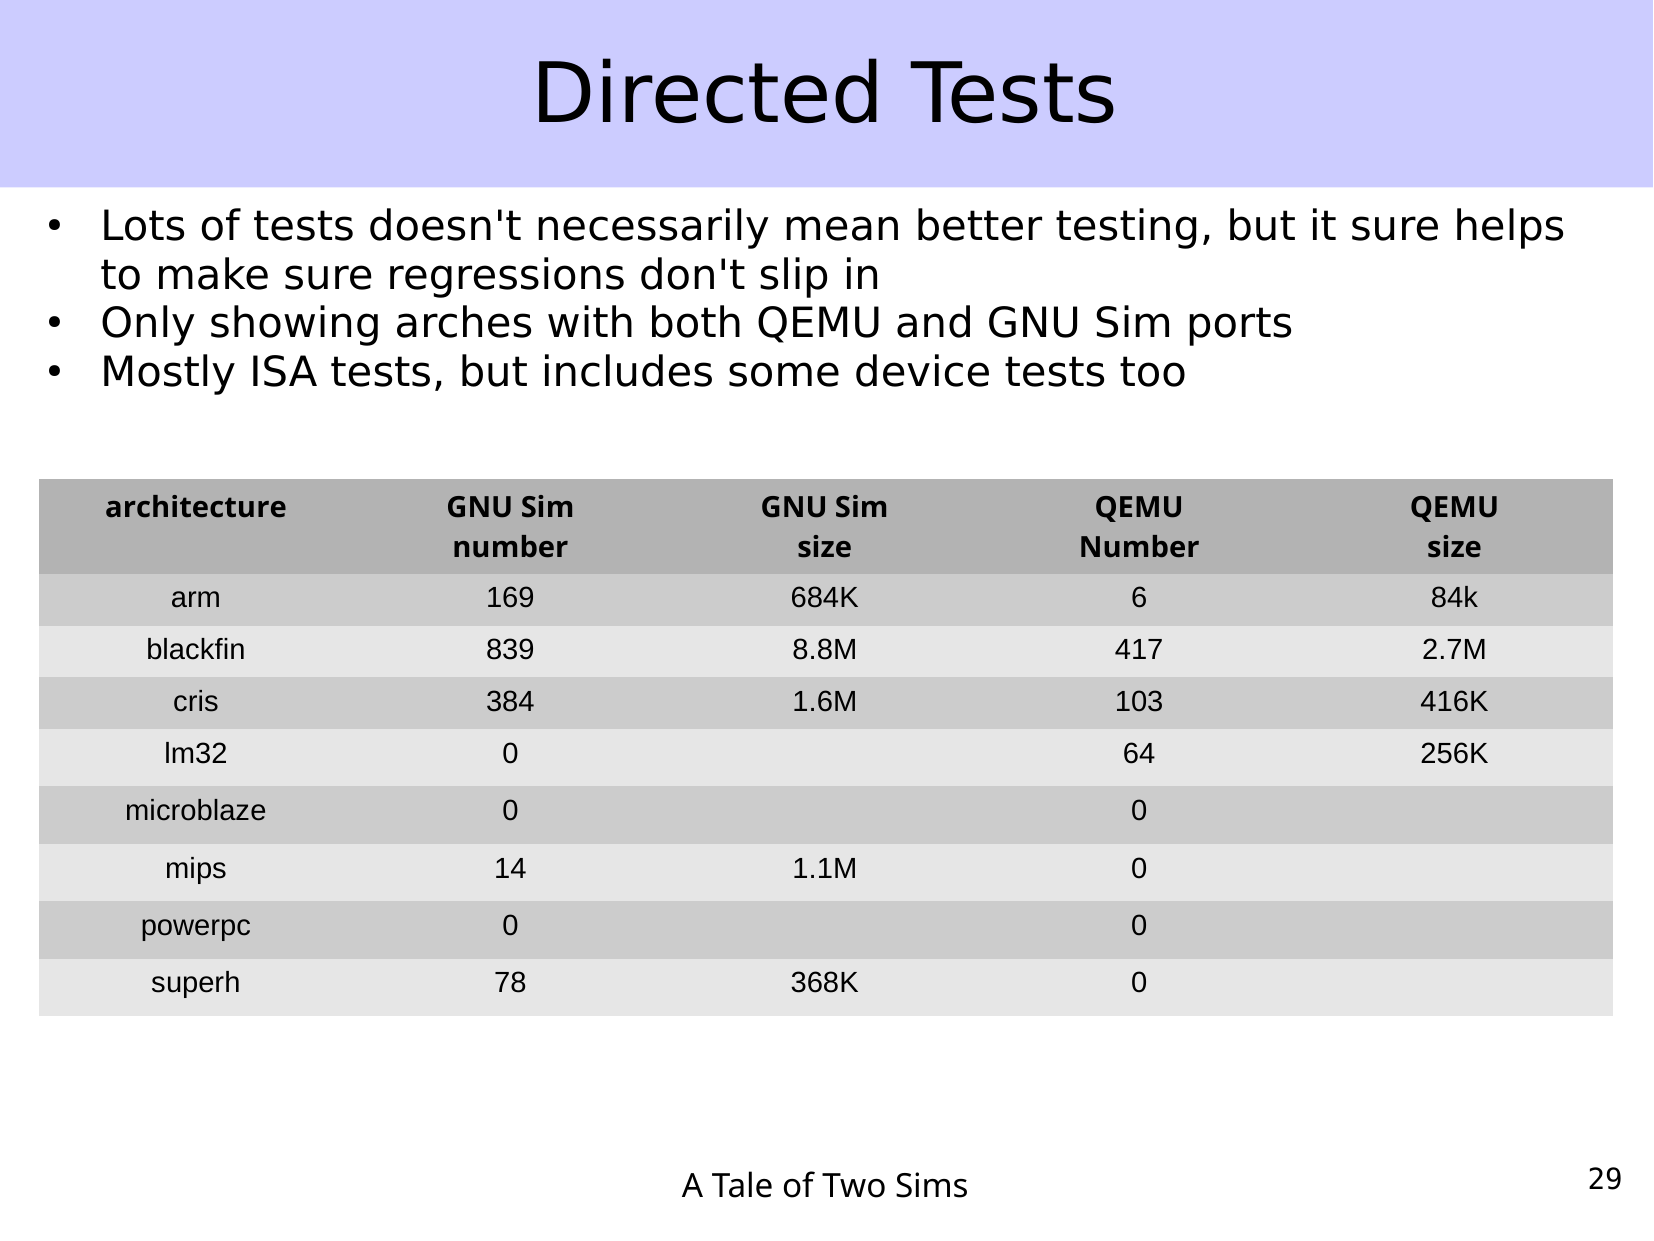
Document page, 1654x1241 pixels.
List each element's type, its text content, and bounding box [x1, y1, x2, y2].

table_cell 103 [982, 677, 1296, 729]
table_cell 84k [1296, 574, 1613, 626]
table_cell 1.6M [668, 677, 982, 729]
table_cell microblaze [39, 786, 353, 844]
list Lots of tests doesn't necessarily mean better testing, but it sure helps to make sure regressions don't slip in Only showing arches with both QEMU and GNU Sim ports Mostly ISA tests, but includes some device tests too [29, 201, 1620, 1151]
table_cell 684K [668, 574, 982, 626]
table_cell 6 [982, 574, 1296, 626]
table_cell 0 [982, 786, 1296, 844]
table_header QEMU size [1296, 479, 1613, 574]
table_cell [668, 786, 982, 844]
table_cell 78 [353, 959, 668, 1016]
table_cell [1296, 844, 1613, 901]
table_cell 416K [1296, 677, 1613, 729]
table_cell 839 [353, 626, 668, 677]
table_header GNU Sim size [668, 479, 982, 574]
table_cell 0 [353, 786, 668, 844]
table_cell 64 [982, 729, 1296, 786]
table_cell 0 [982, 901, 1296, 959]
table_cell 2.7M [1296, 626, 1613, 677]
table_cell 384 [353, 677, 668, 729]
table_cell 417 [982, 626, 1296, 677]
table_header GNU Sim number [353, 479, 668, 574]
table_cell 169 [353, 574, 668, 626]
table_cell mips [39, 844, 353, 901]
table_cell 256K [1296, 729, 1613, 786]
table_cell blackfin [39, 626, 353, 677]
table_cell 368K [668, 959, 982, 1016]
table_cell [1296, 959, 1613, 1016]
table_cell superh [39, 959, 353, 1016]
table_cell [1296, 786, 1613, 844]
table_cell 0 [353, 729, 668, 786]
table_cell cris [39, 677, 353, 729]
table_header QEMU Number [982, 479, 1296, 574]
table_cell powerpc [39, 901, 353, 959]
table_cell arm [39, 574, 353, 626]
table_cell [668, 901, 982, 959]
table_header architecture [39, 479, 353, 574]
table_cell 0 [982, 959, 1296, 1016]
table_cell 0 [982, 844, 1296, 901]
table_cell 0 [353, 901, 668, 959]
table_cell 8.8M [668, 626, 982, 677]
table_cell 14 [353, 844, 668, 901]
table_cell [668, 729, 982, 786]
title Directed Tests [0, 0, 1651, 188]
table_cell 1.1M [668, 844, 982, 901]
table_cell [1296, 901, 1613, 959]
table_cell lm32 [39, 729, 353, 786]
